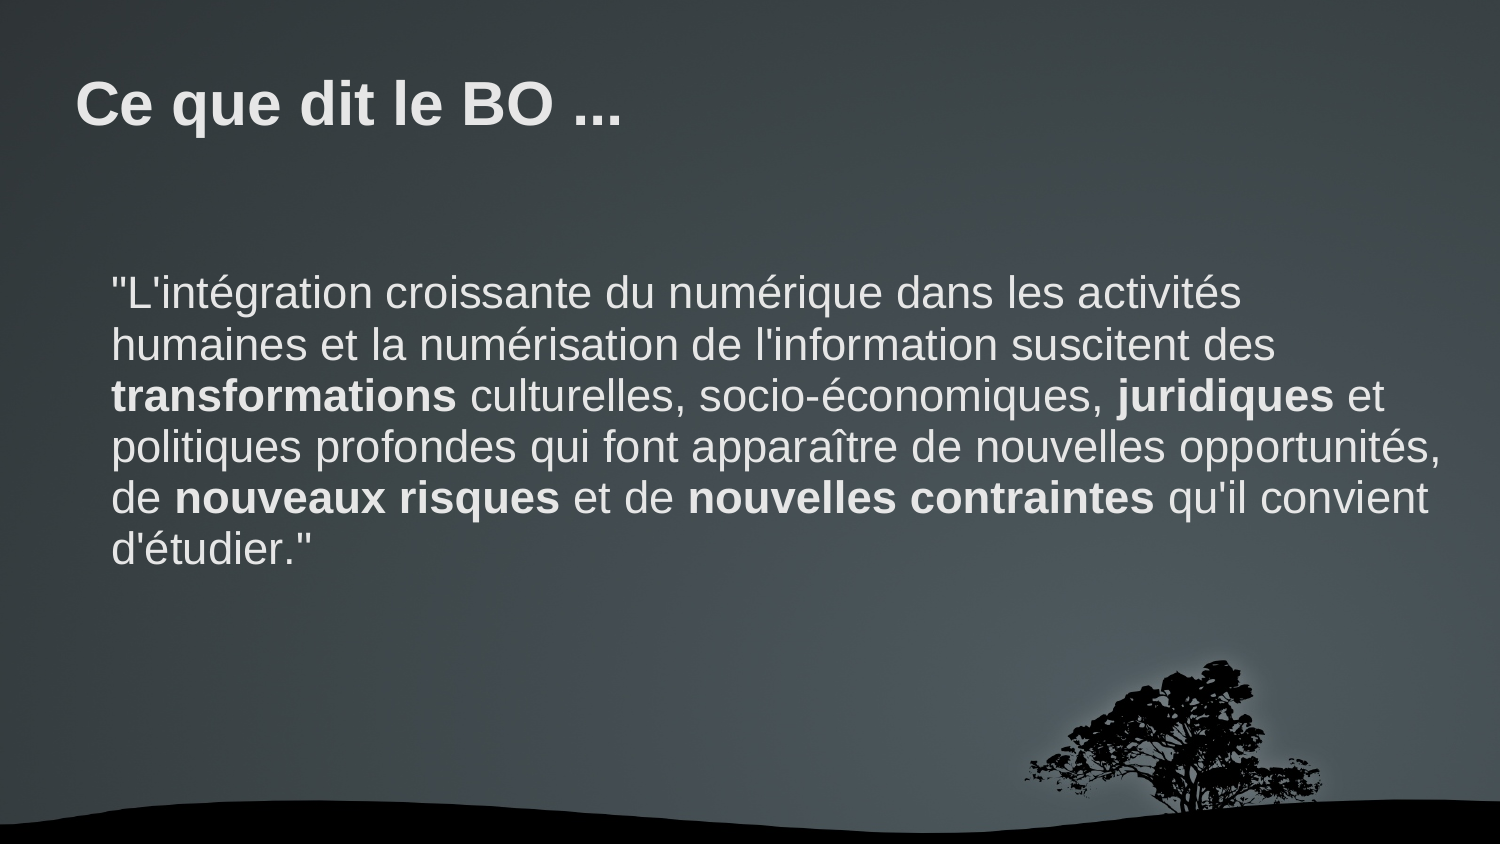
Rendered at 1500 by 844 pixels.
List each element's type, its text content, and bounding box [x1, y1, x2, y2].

title Ce que dit le BO ... [74, 33, 1425, 175]
list "L'intégration croissante du numérique dans les activités humaines et la numérisation de l'information suscitent des transformations culturelles, socio-économiques, juridiques et politiques profondes qui font apparaître de nouvelles opportunités, de nouveaux risques et de nouvelles contraintes qu'il convient d'étudier." [74, 197, 1447, 755]
picture [0, 0, 1500, 844]
